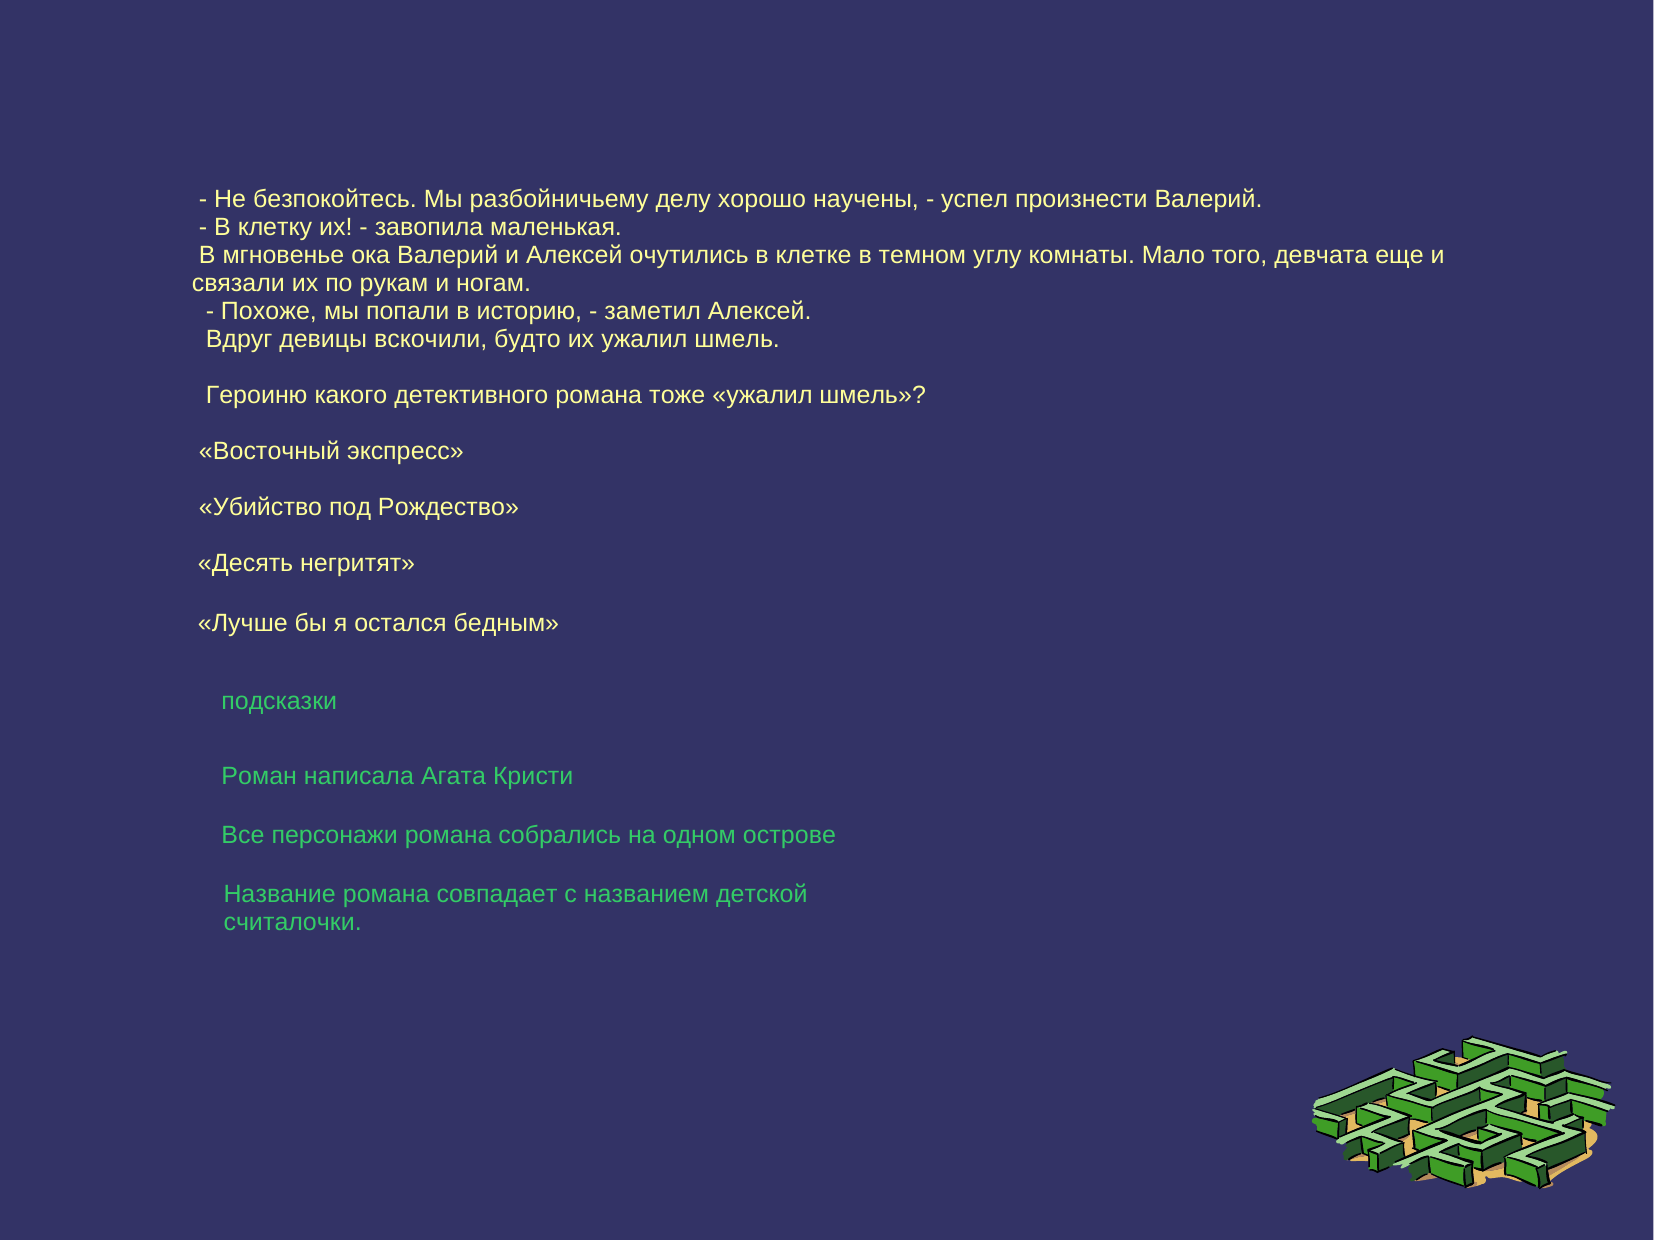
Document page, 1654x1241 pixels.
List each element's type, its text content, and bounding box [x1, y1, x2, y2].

text_box подсказки [206, 679, 473, 723]
text_box «Лучше бы я остался бедным» [183, 600, 597, 644]
text_box Название романа совпадает с названием детской считалочки. [208, 872, 886, 944]
text_box Роман написала Агата Кристи [206, 754, 975, 798]
text_box «Десять негритят» [183, 541, 444, 585]
text_box Все персонажи романа собрались на одном острове [206, 813, 886, 857]
text_box - Не безпокойтесь. Мы разбойничьему делу хорошо научены, - успел произнести Валерий. - В клетку их! - завопила маленькая. В мгновенье ока Валерий и Алексей очутились в клетке в темном углу комнаты. Мало того, девчата еще и связали их по рукам и ногам. - Похоже, мы попали в историю, - заметил Алексей. Вдруг девицы вскочили, будто их ужалил шмель. Героиню какого детективного романа тоже «ужалил шмель»? «Восточный экспресс» «Убийство под Рождество» [177, 177, 1506, 528]
